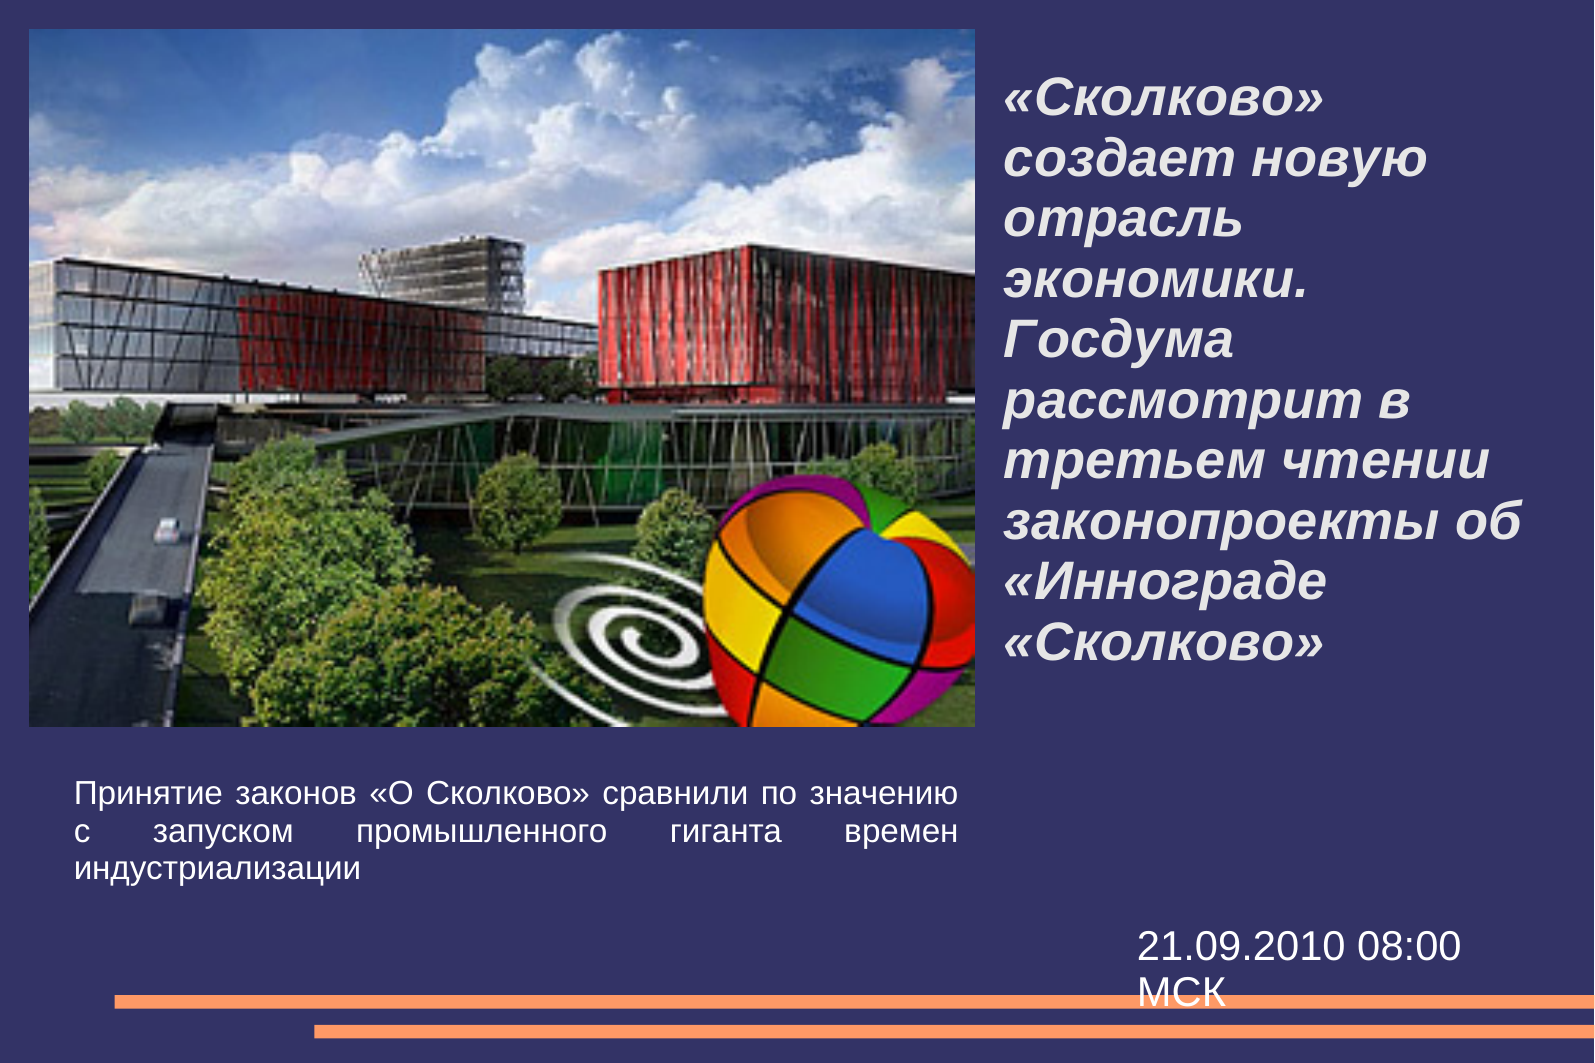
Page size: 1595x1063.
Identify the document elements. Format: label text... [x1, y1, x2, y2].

text_box 21.09.2010 08:00 МСК [1122, 915, 1565, 1024]
title «Сколково» создает новую отрасль экономики. Госдума рассмотрит в третьем чтении законопроекты об «Иннограде «Сколково» [1003, 29, 1536, 709]
picture [29, 29, 975, 727]
text_box Принятие законов «О Сколково» сравнили по значению с запуском промышленного гиганта времен индустриализации [59, 767, 975, 894]
